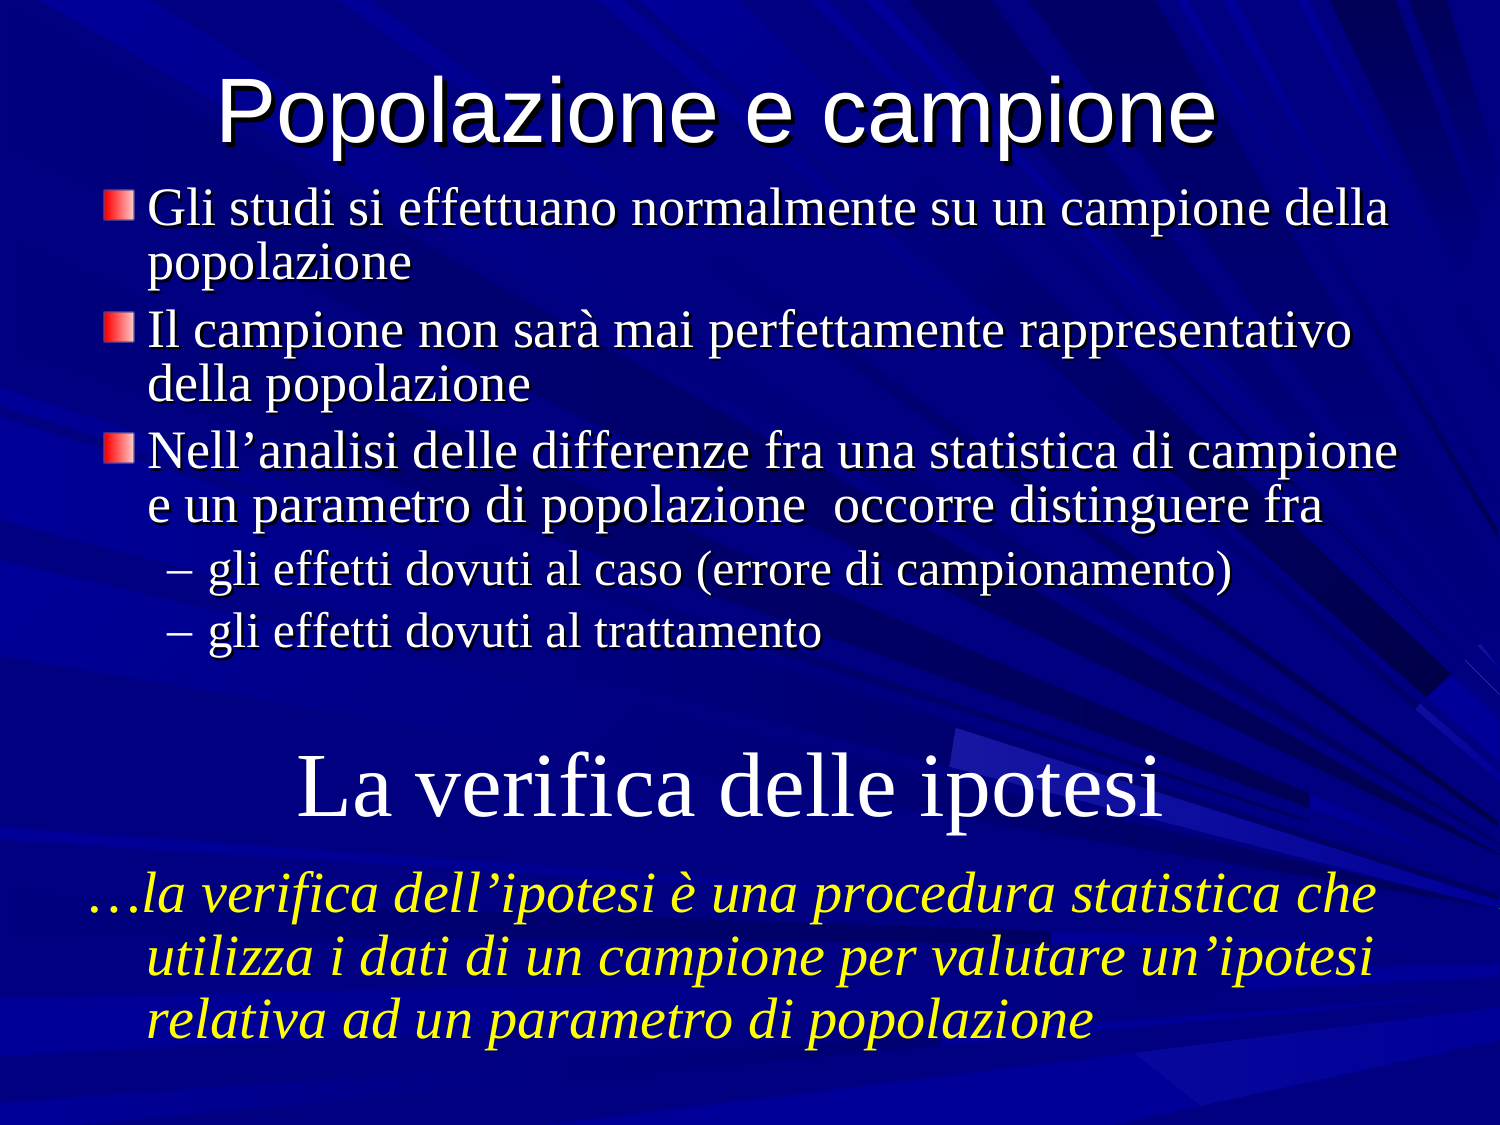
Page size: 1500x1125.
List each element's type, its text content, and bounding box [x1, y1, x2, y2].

text_box …la verifica dell’ipotesi è una procedura statistica che utilizza i dati di un campione per valutare un’ipotesi relativa ad un parametro di popolazione [75, 854, 1413, 1071]
title Popolazione e campione [0, 37, 1436, 163]
text_box La verifica delle ipotesi [162, 716, 1300, 842]
list Gli studi si effettuano normalmente su un campione della popolazione Il campione non sarà mai perfettamente rappresentativo della popolazione Nell’analisi delle differenze fra una statistica di campione e un parametro di popolazione occorre distinguere fra gli effetti dovuti al caso (errore di campionamento) gli effetti dovuti al trattamento [87, 174, 1438, 672]
